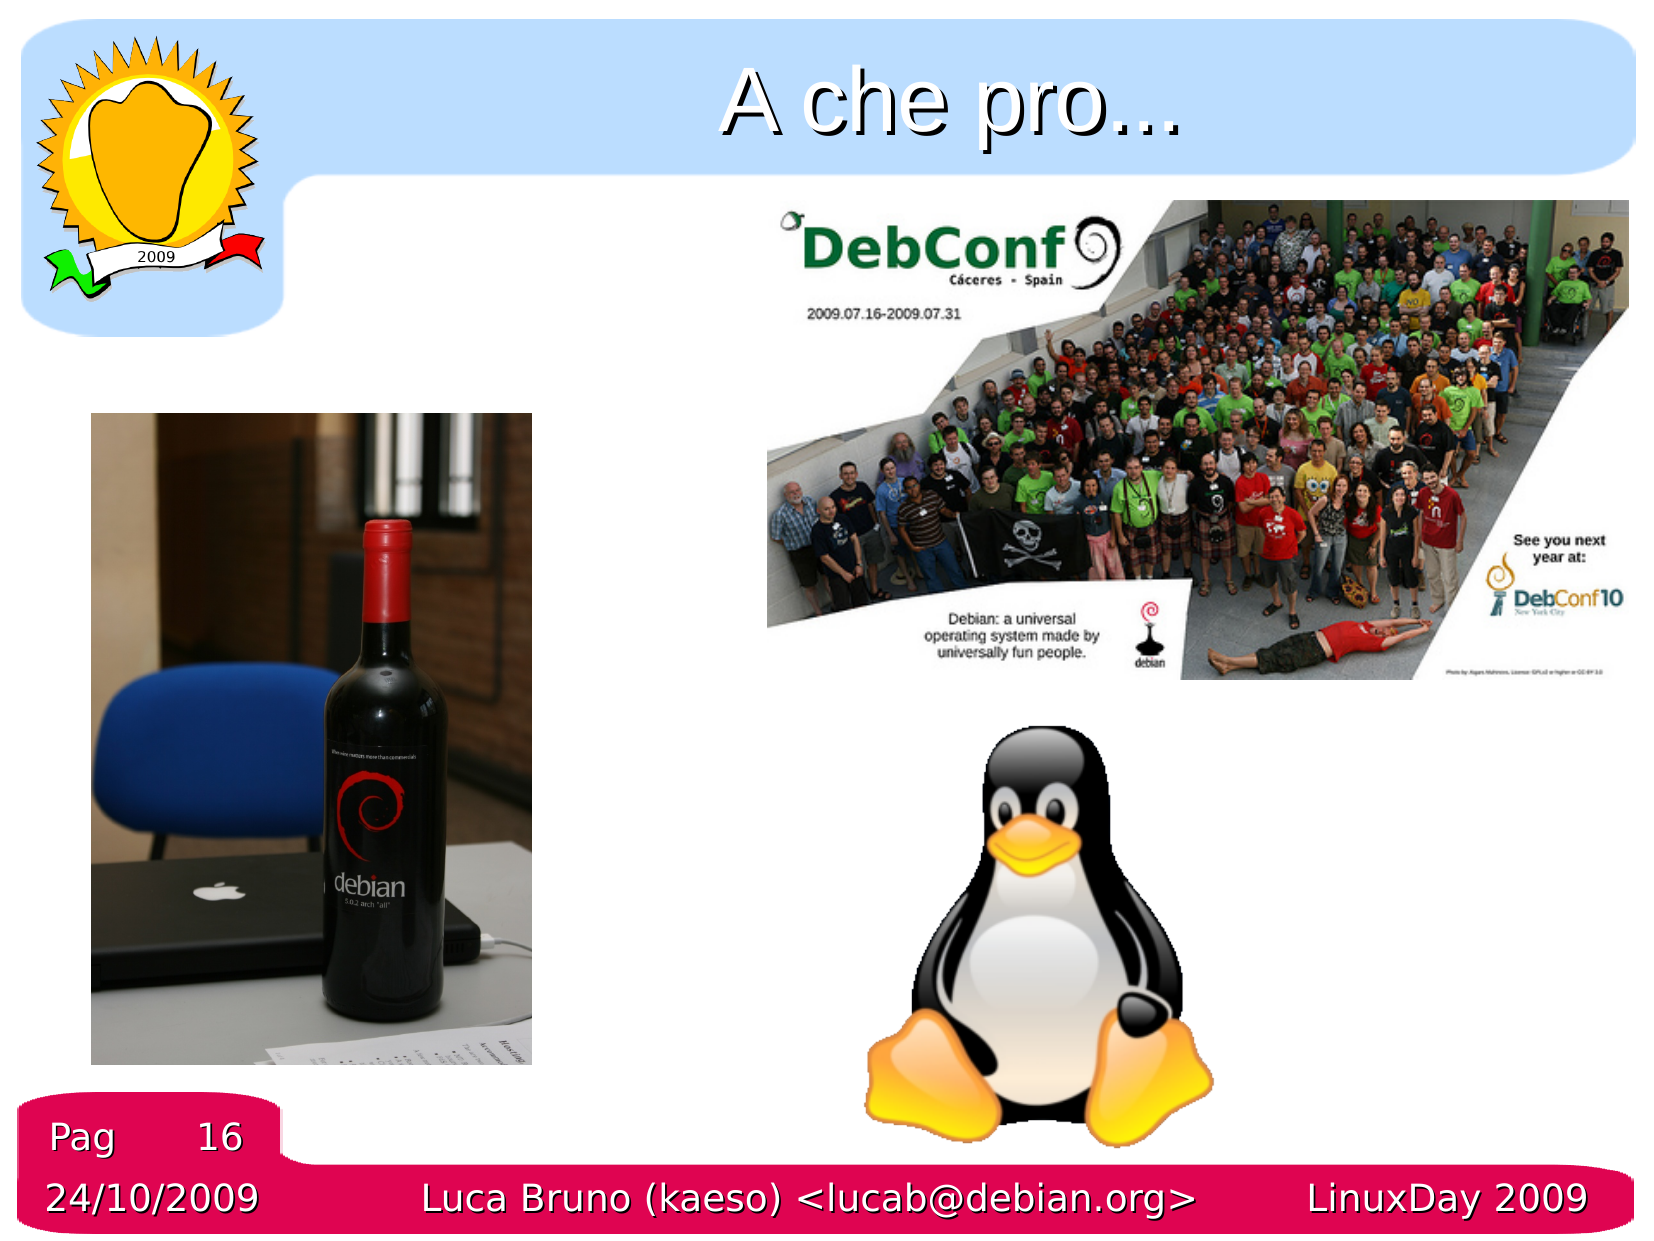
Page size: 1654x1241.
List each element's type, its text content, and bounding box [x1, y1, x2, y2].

text_box Pag <number> [33, 1108, 266, 1182]
title A che pro... [265, 3, 1636, 196]
picture [91, 413, 532, 1066]
text_box 24/10/2009 [29, 1169, 284, 1241]
text_box Luca Bruno (kaeso) <lucab@debian.org> LinuxDay 2009 [405, 1169, 1604, 1241]
picture [17, 708, 1634, 1234]
picture [21, 19, 1636, 680]
